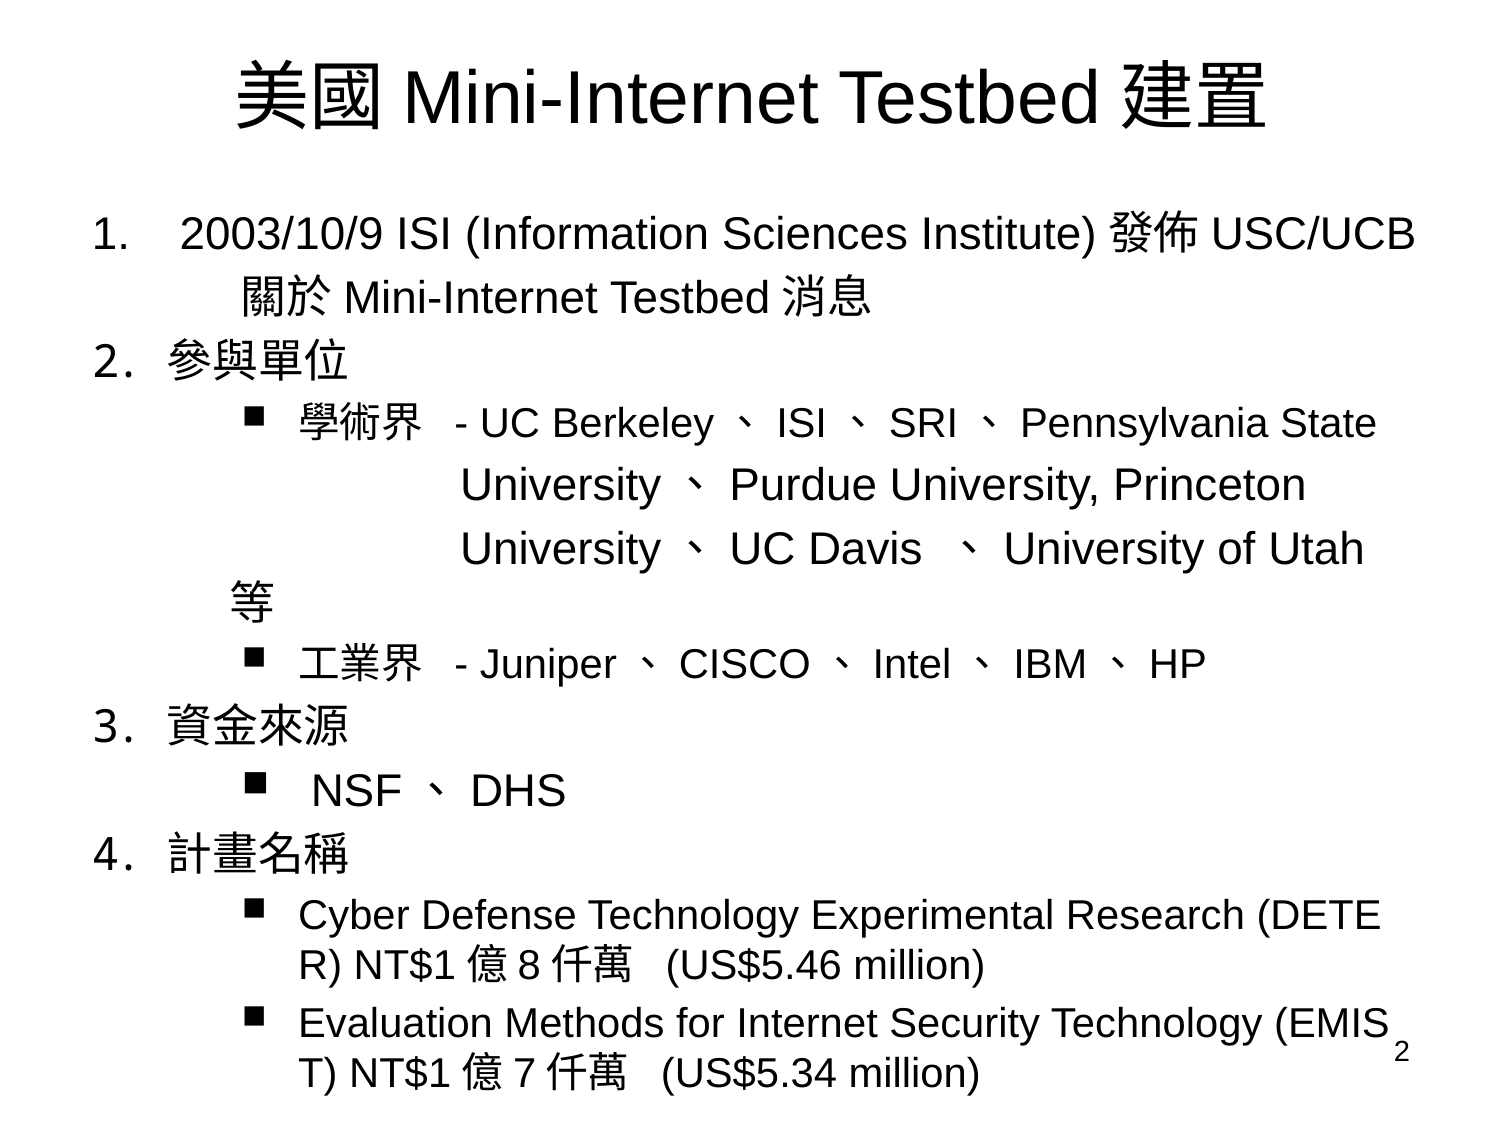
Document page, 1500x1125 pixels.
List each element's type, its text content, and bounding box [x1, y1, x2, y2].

list 2003/10/9 ISI (Information Sciences Institute)發佈USC/UCB 關於Mini-Internet Testbed消息 參與單位 學術界 - UC Berkeley、ISI、SRI、Pennsylvania State University、Purdue University, Princeton University、UC Davis 、University of Utah等 工業界 - Juniper、CISCO、Intel、IBM、HP 資金來源 NSF、DHS 計畫名稱 Cyber Defense Technology Experimental Research (DETER) NT$1億8仟萬 (US$5.46 million) Evaluation Methods for Internet Security Technology (EMIST) NT$1億7仟萬 (US$5.34 million) [76, 196, 1436, 1035]
title 美國Mini-Internet Testbed建置 [76, 0, 1427, 188]
slide_number <編號> [1074, 1035, 1425, 1103]
